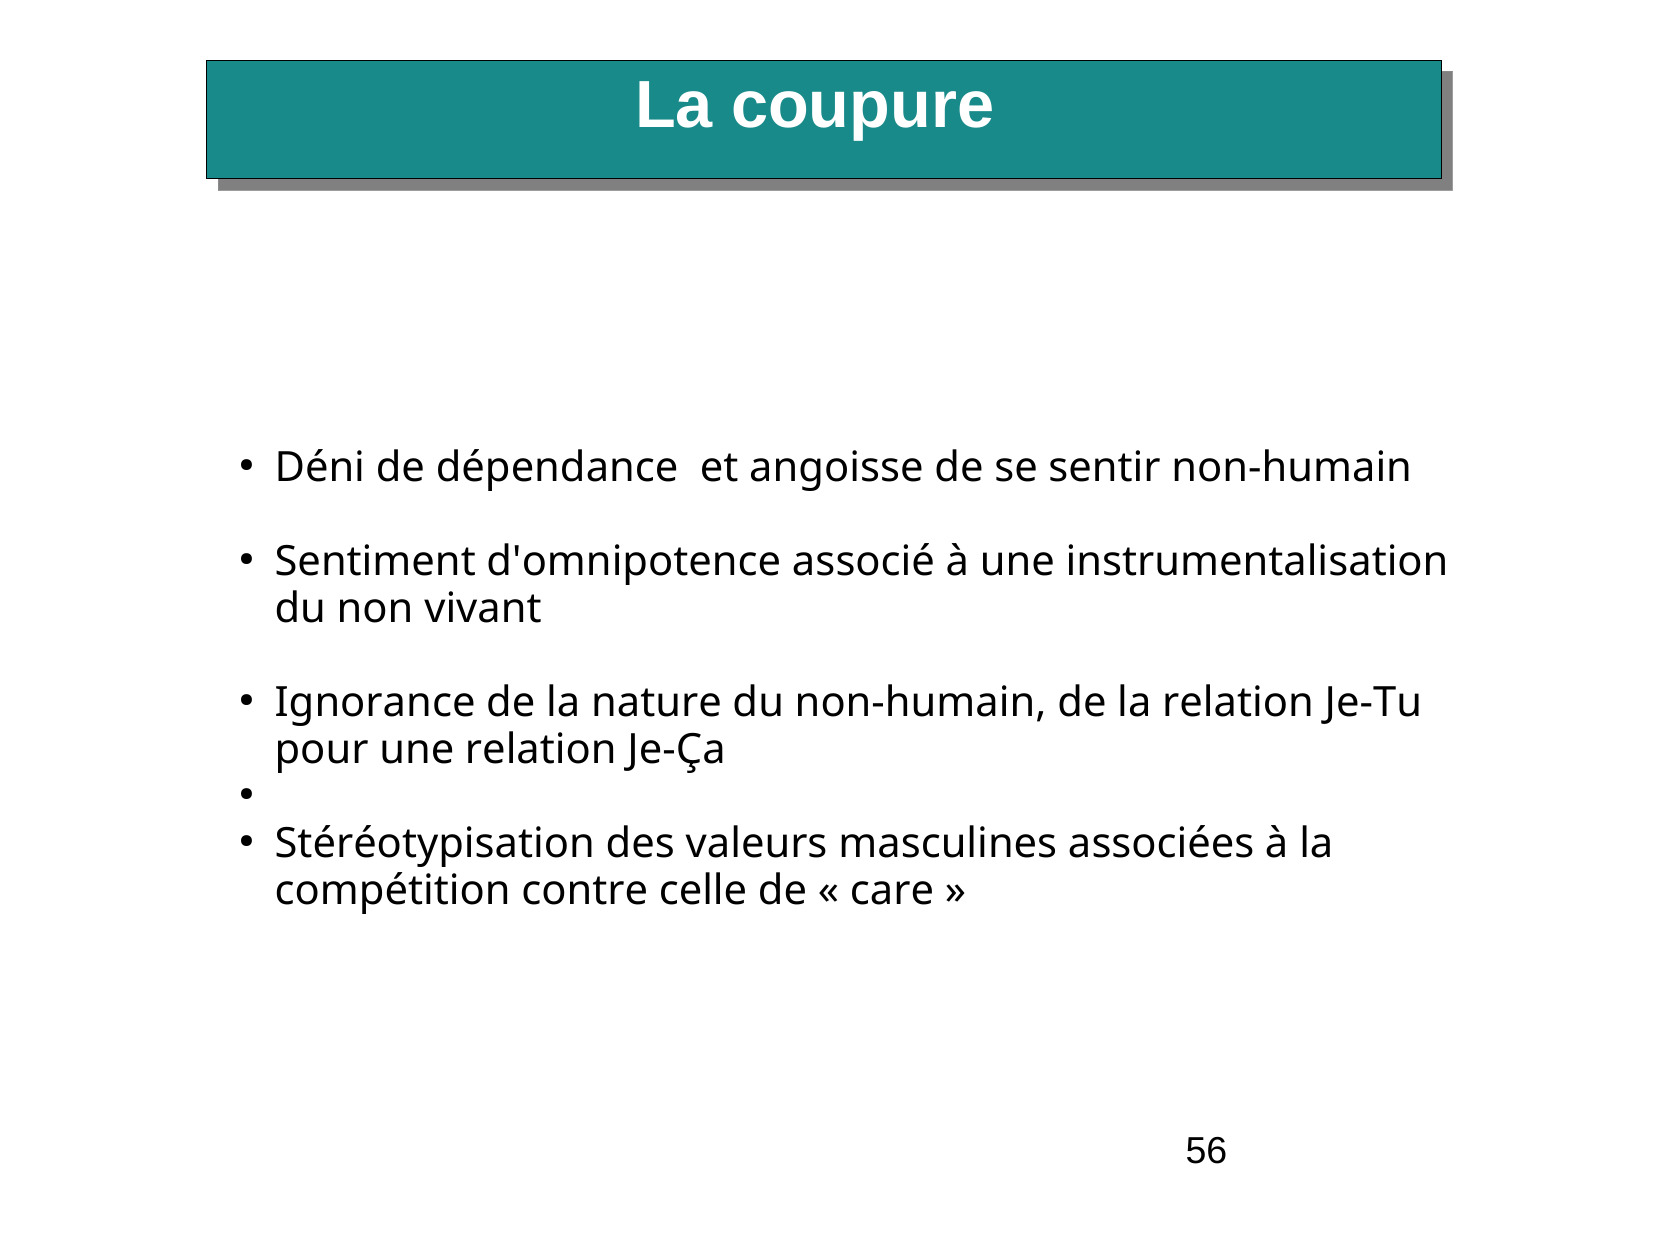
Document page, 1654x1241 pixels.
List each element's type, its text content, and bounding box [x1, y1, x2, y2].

title d [82, 49, 1571, 257]
text_box Déni de dépendance et angoisse de se sentir non-humain Sentiment d'omnipotence associé à une instrumentalisation du non vivant Ignorance de la nature du non-humain, de la relation Je-Tu pour une relation Je-Ça Stéréotypisation des valeurs masculines associées à la compétition contre celle de « care » [224, 401, 1512, 957]
text_box La coupure [206, 60, 1442, 179]
